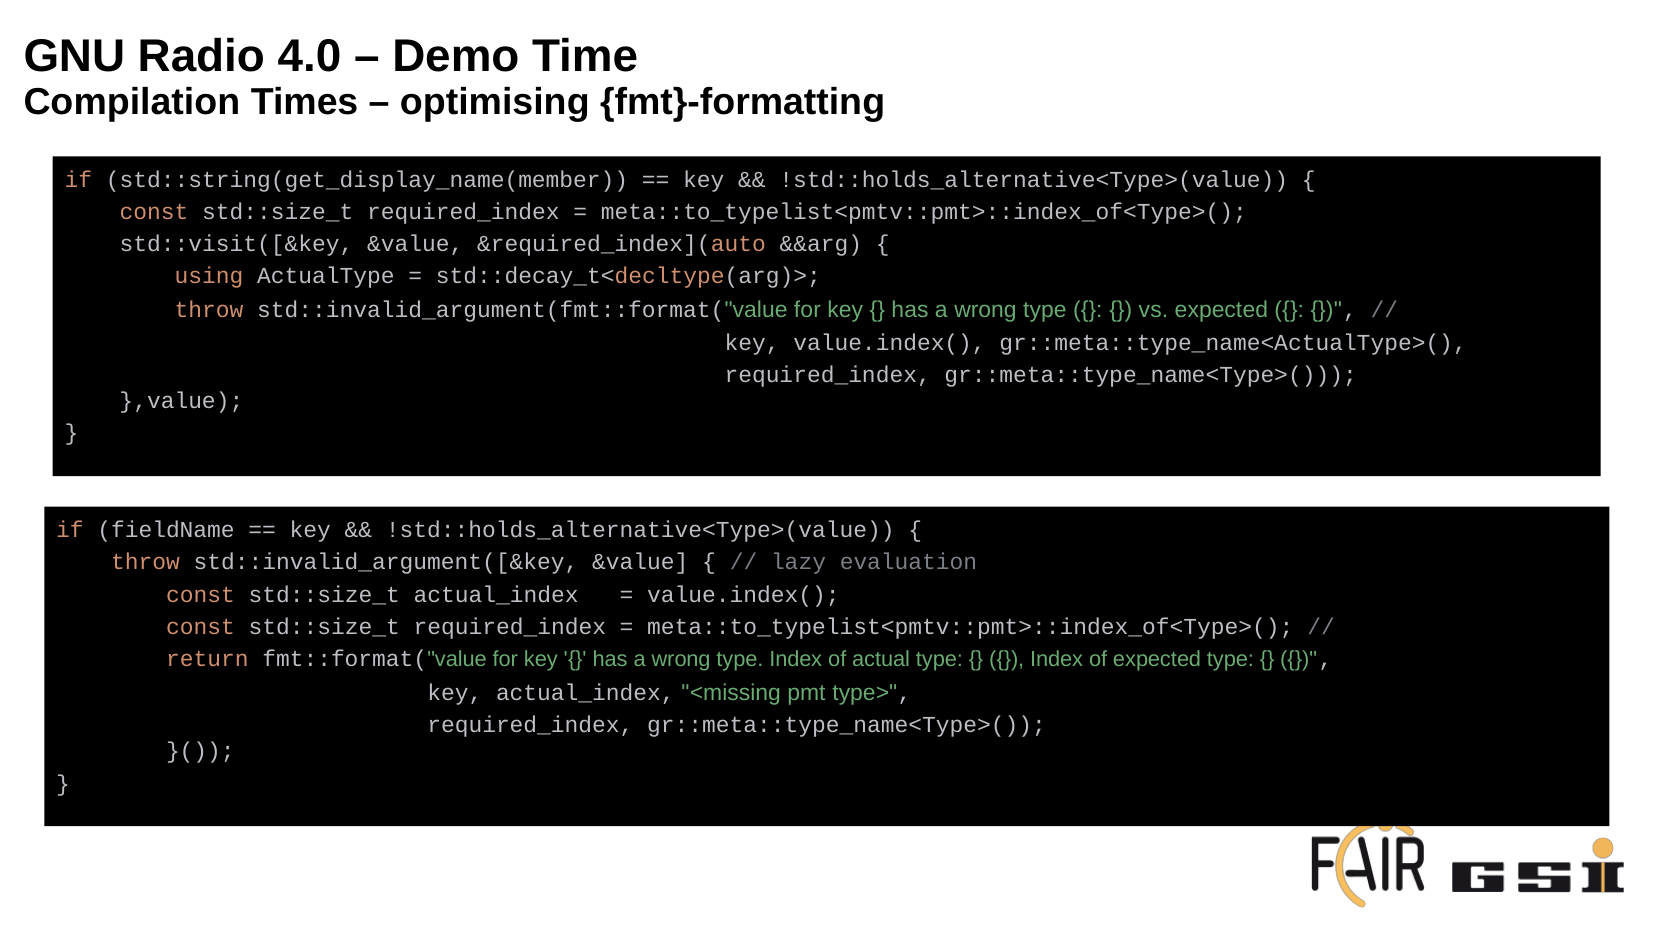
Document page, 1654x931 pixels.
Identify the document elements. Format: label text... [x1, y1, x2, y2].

picture [1451, 836, 1626, 895]
list if (std::string(get_display_name(member)) == key && !std::holds_alternative<Type>(value)) { const std::size_t required_index = meta::to_typelist<pmtv::pmt>::index_of<Type>(); std::visit([&key, &value, &required_index](auto &&arg) { using ActualType = std::decay_t<decltype(arg)>; throw std::invalid_argument(fmt::format("value for key {} has a wrong type ({}: {}) vs. expected ({}: {})", // key, value.index(), gr::meta::type_name<ActualType>(), required_index, gr::meta::type_name<Type>())); },value); } [52, 156, 1601, 477]
picture [1311, 827, 1426, 910]
title GNU Radio 4.0 – Demo Time Compilation Times – optimising {fmt}-formatting [23, 29, 1638, 123]
list if (fieldName == key && !std::holds_alternative<Type>(value)) { throw std::invalid_argument([&key, &value] { // lazy evaluation const std::size_t actual_index = value.index(); const std::size_t required_index = meta::to_typelist<pmtv::pmt>::index_of<Type>(); // return fmt::format("value for key '{}' has a wrong type. Index of actual type: {} ({}), Index of expected type: {} ({})", key, actual_index, "<missing pmt type>", required_index, gr::meta::type_name<Type>()); }()); } [44, 506, 1610, 827]
